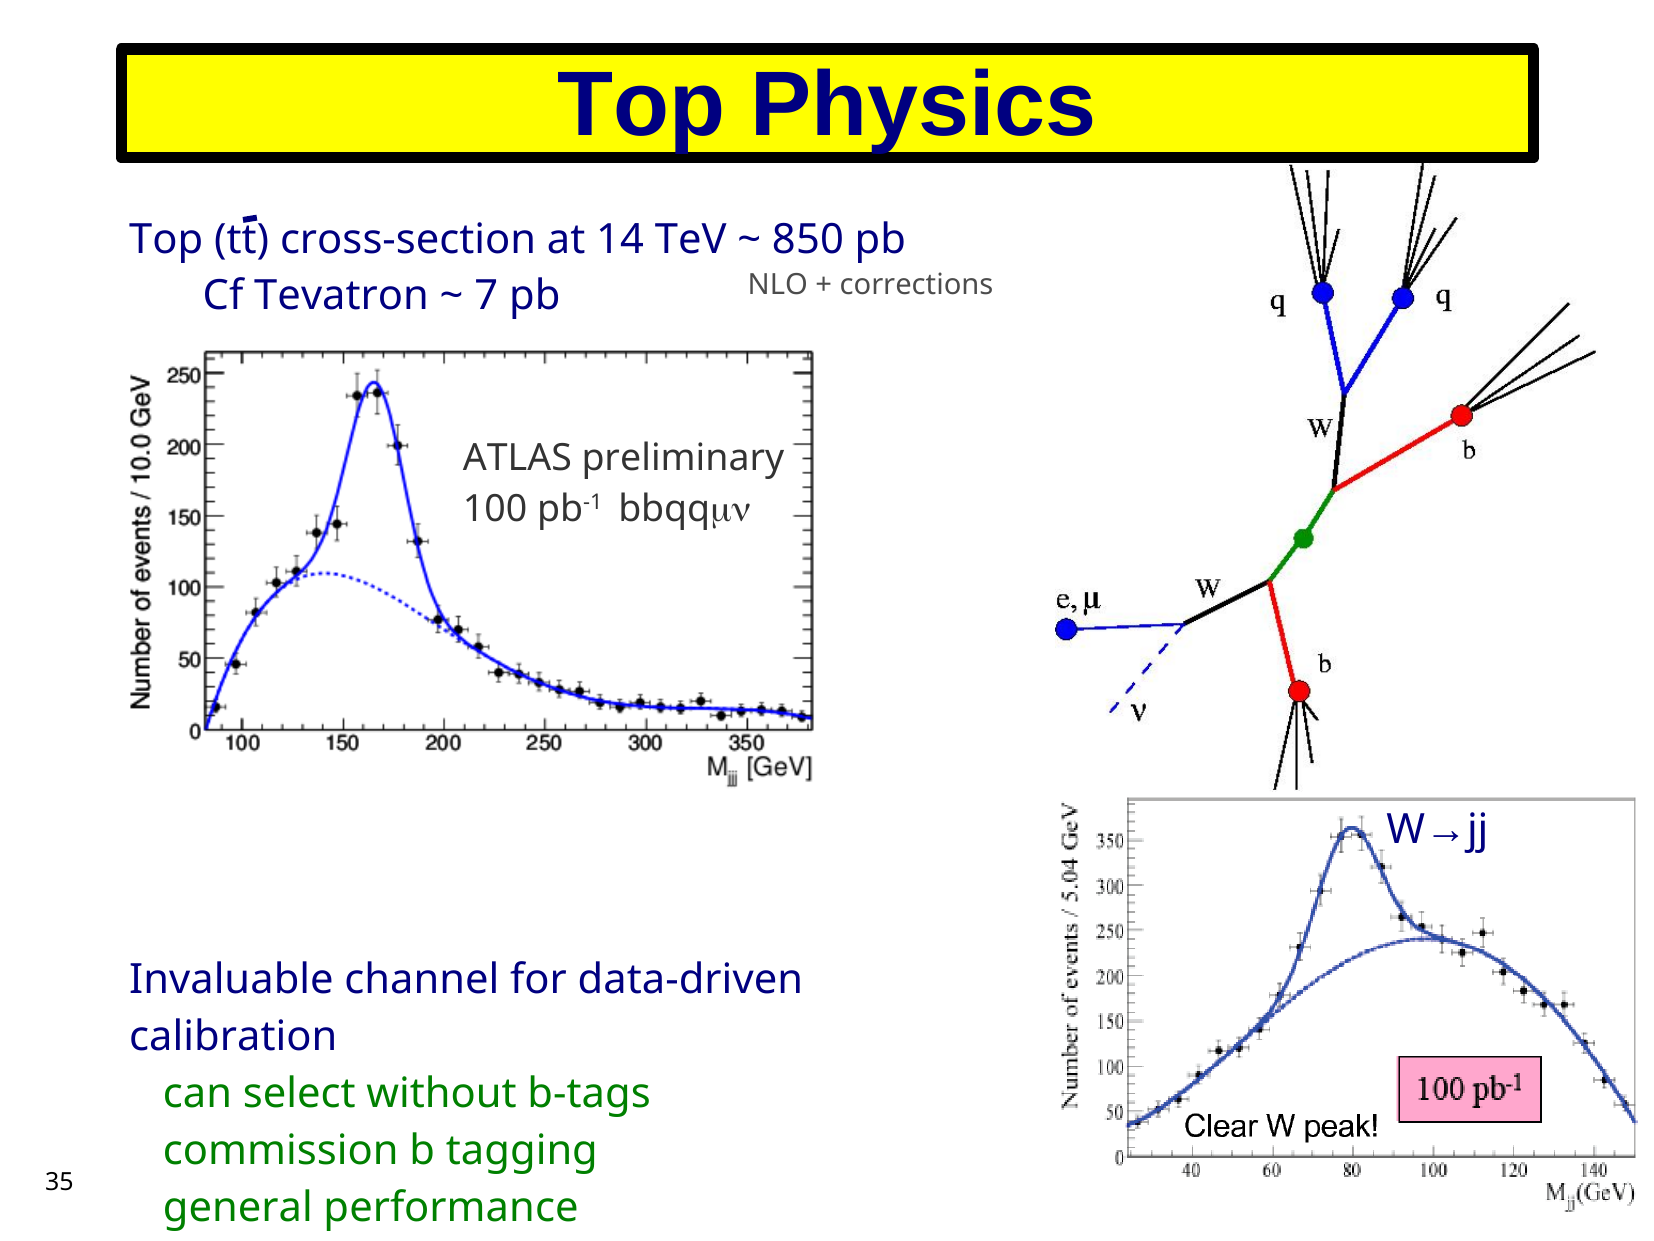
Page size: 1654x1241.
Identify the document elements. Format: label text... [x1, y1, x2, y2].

picture [1028, 152, 1654, 1224]
picture [94, 343, 841, 798]
text_box NLO + corrections [747, 263, 981, 298]
text_box ATLAS preliminary 100 pb-1 bbqqmn [462, 430, 794, 524]
text_box Top (tt) cross-section at 14 TeV ~ 850 pb Cf Tevatron ~ 7 pb Invaluable channel for data-driven calibration can select without b-tags commission b tagging general performance calibrate the light jet energy scale with W→jj Cross-section about half at 10 TeV [129, 208, 968, 1228]
title Top Physics [121, 49, 1534, 158]
text_box W→jj [1386, 798, 1495, 848]
